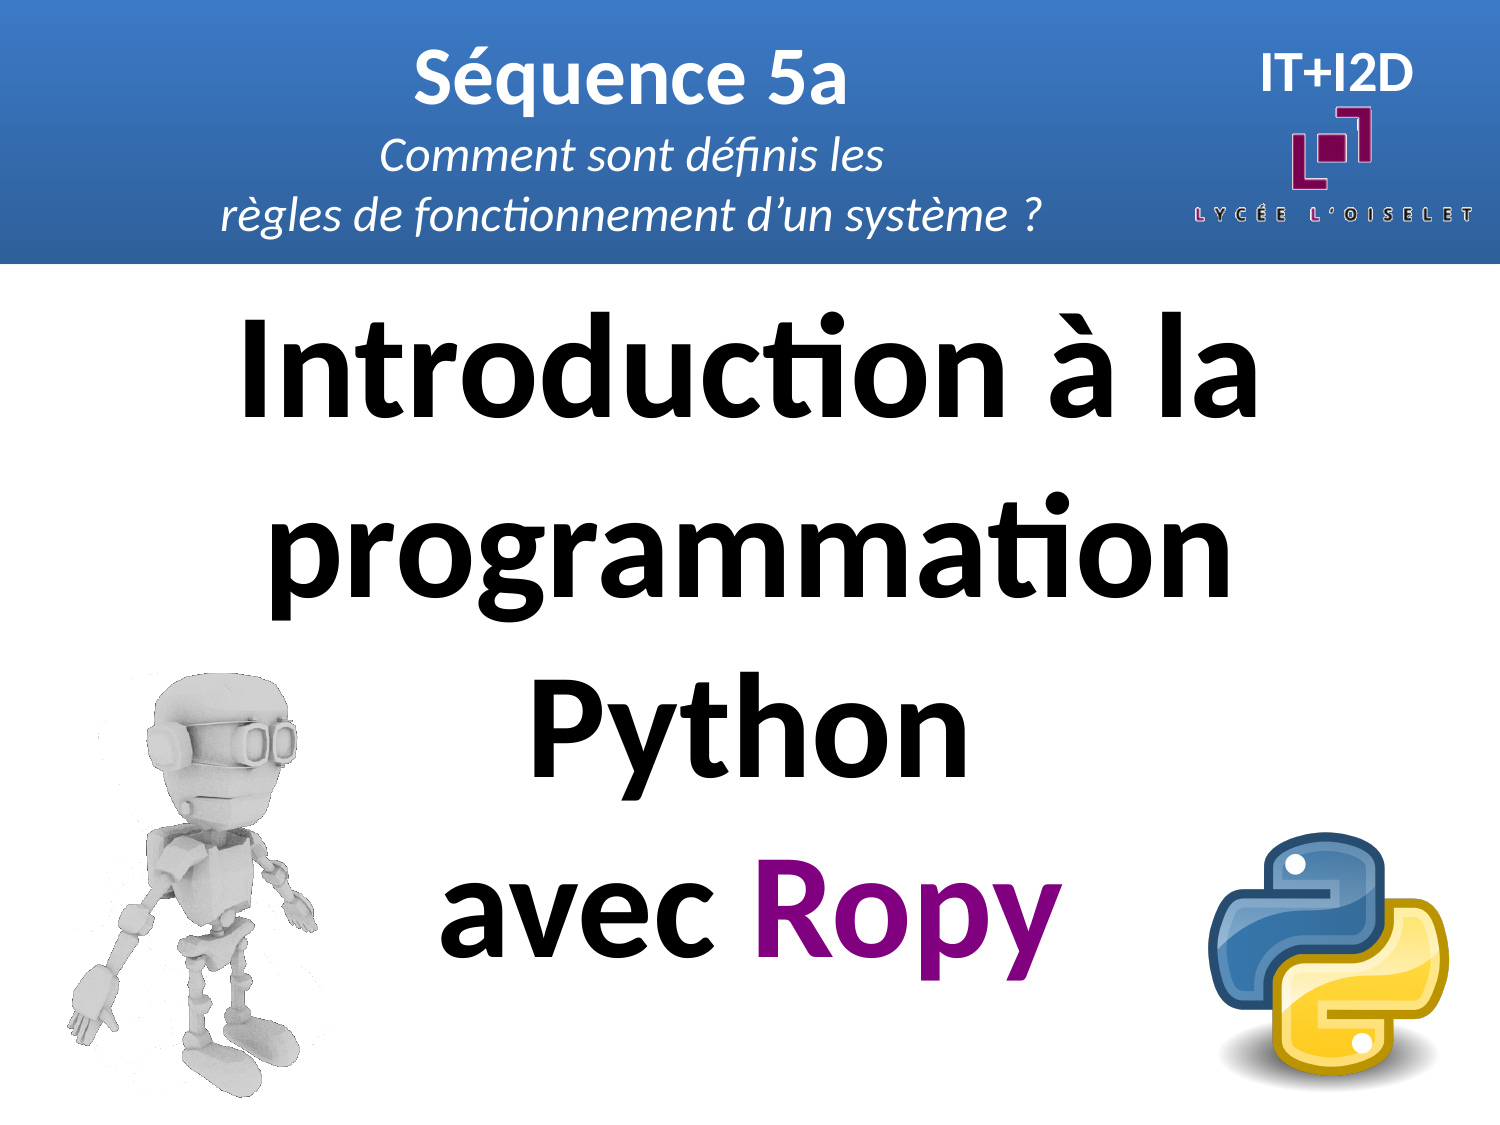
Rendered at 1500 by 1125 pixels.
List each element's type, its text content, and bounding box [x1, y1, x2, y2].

text_box IT+I2D [1226, 25, 1448, 103]
picture [1192, 826, 1465, 1099]
subtitle Introduction à la programmation Python avec Ropy [0, 264, 1500, 548]
title Séquence 5a Comment sont définis les règles de fonctionnement d’un système ? [0, 0, 1500, 264]
picture [47, 673, 348, 1099]
picture [1192, 103, 1476, 227]
